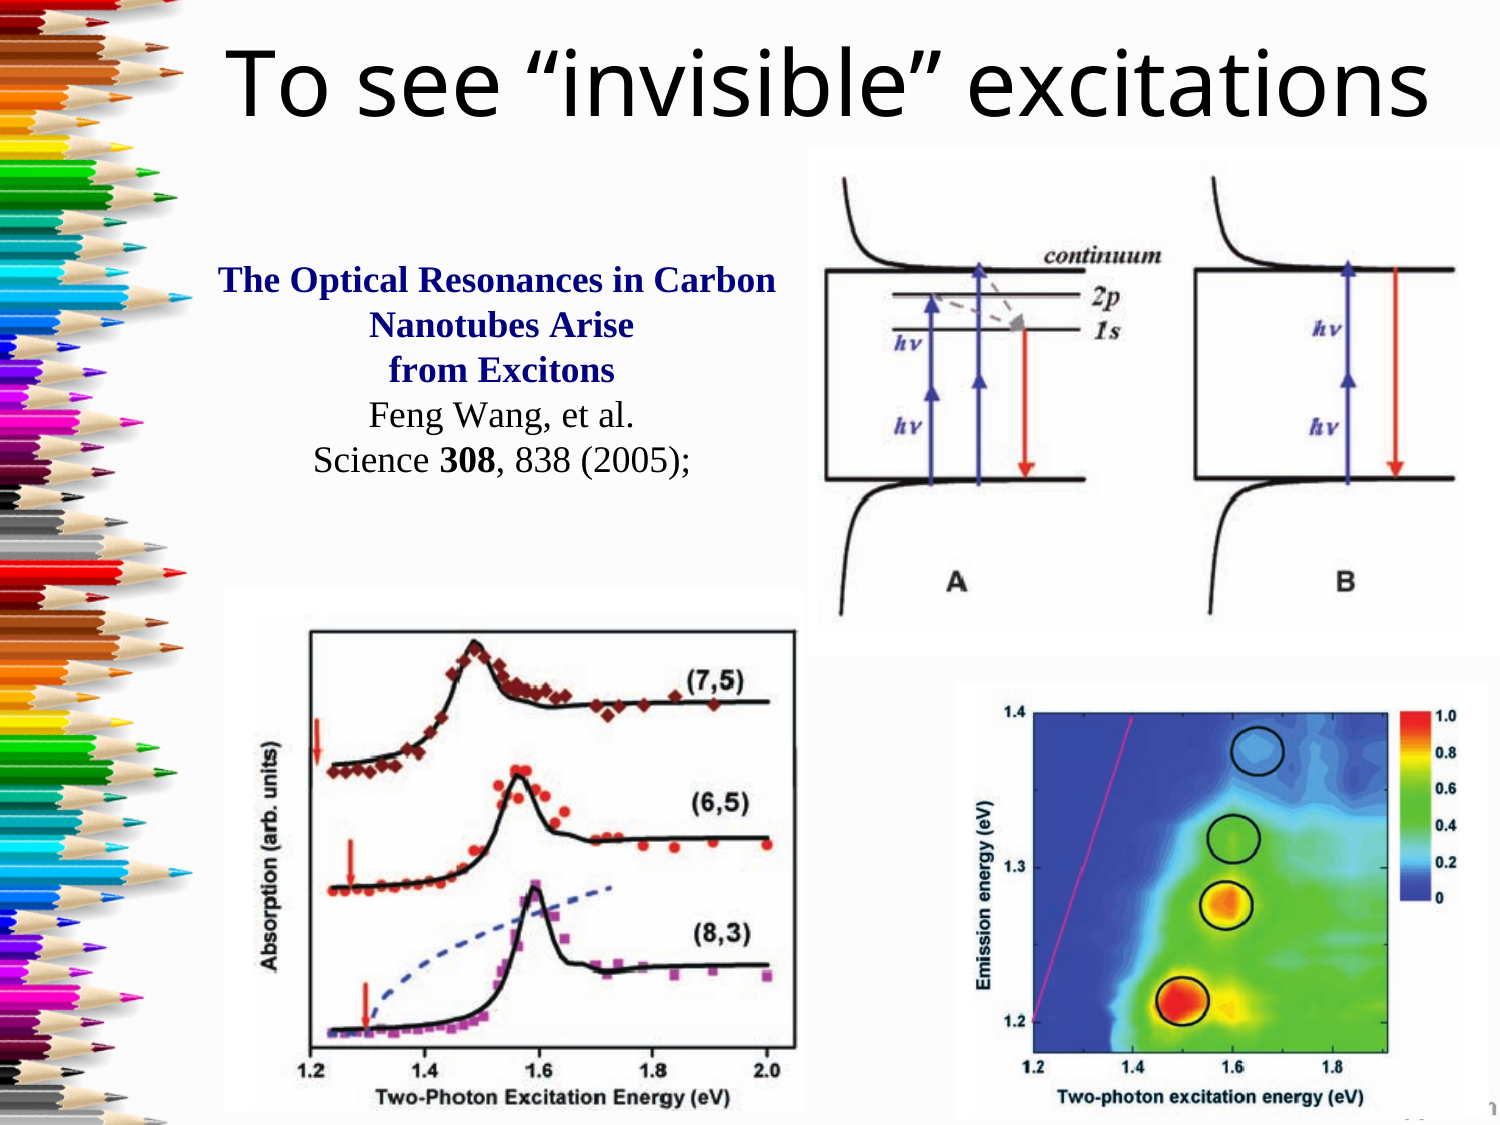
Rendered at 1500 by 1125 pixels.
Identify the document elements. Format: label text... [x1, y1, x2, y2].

picture [0, 0, 1500, 1125]
title To see “invisible” excitations [163, 0, 1495, 174]
text_box The Optical Resonances in Carbon Nanotubes Arise from Excitons Feng Wang, et al. Science 308, 838 (2005); [188, 248, 815, 488]
